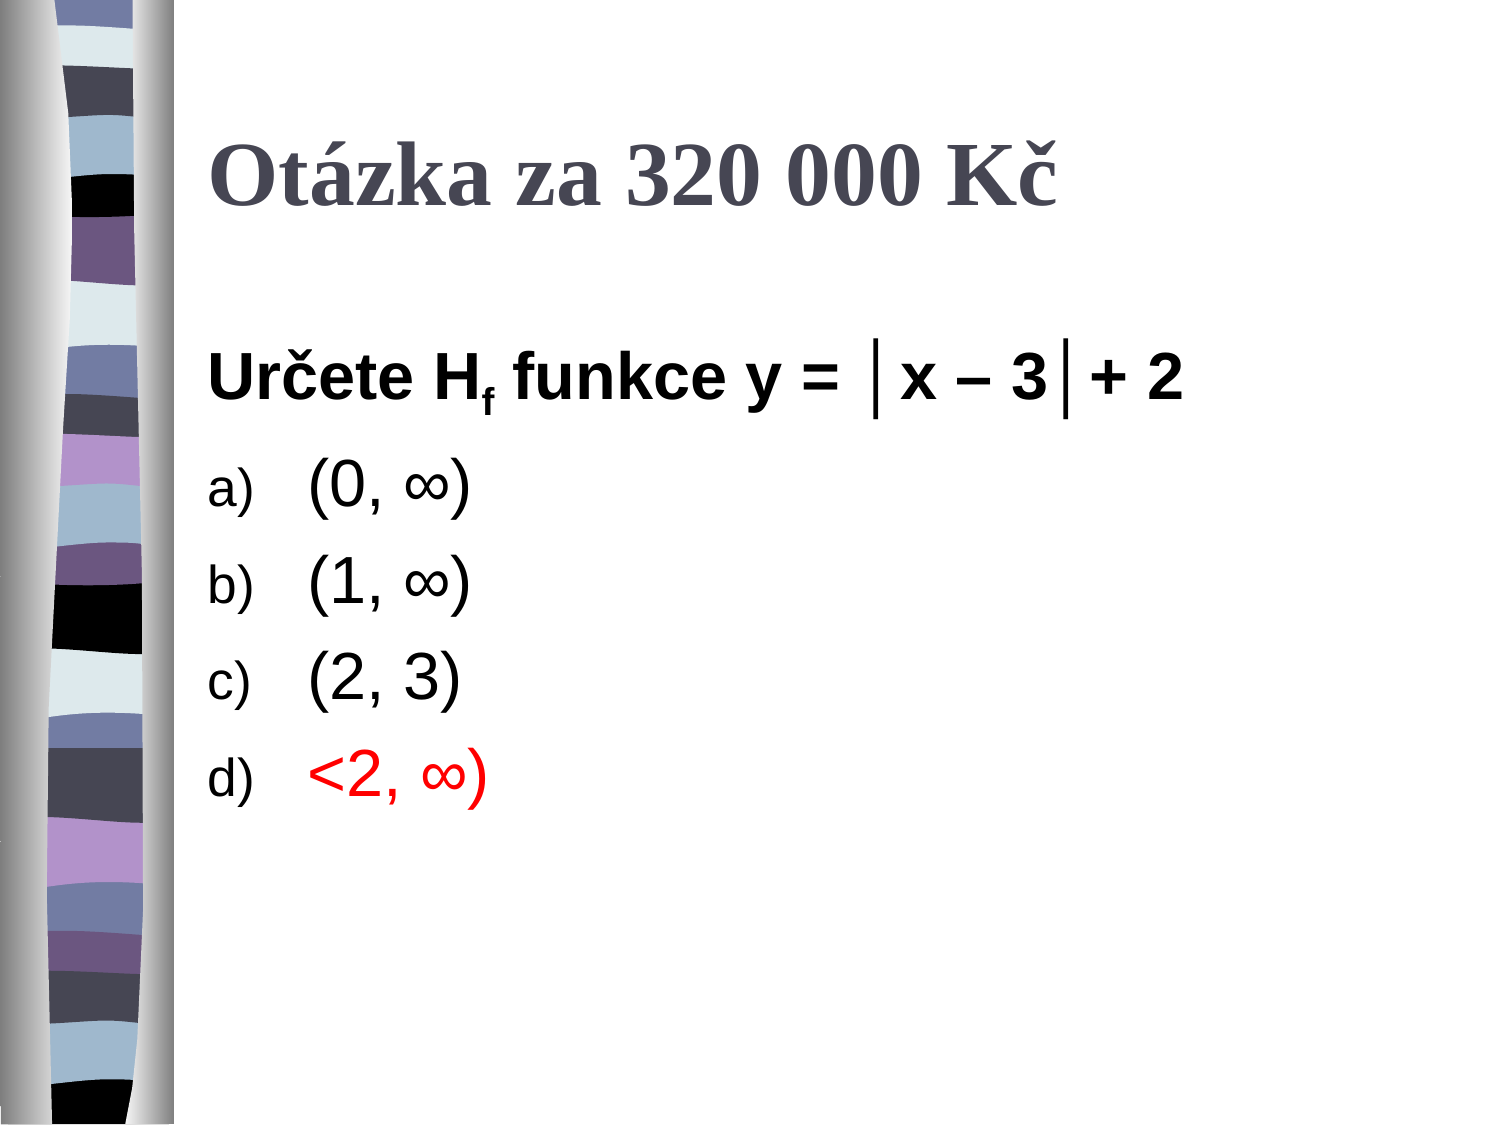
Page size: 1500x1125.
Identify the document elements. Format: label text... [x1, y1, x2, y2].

title Otázka za 320 000 Kč [192, 74, 1468, 263]
list Určete Hf funkce y = │x – 3│+ 2 (0, ∞) (1, ∞) (2, 3) <2, ∞) [192, 324, 1468, 1001]
